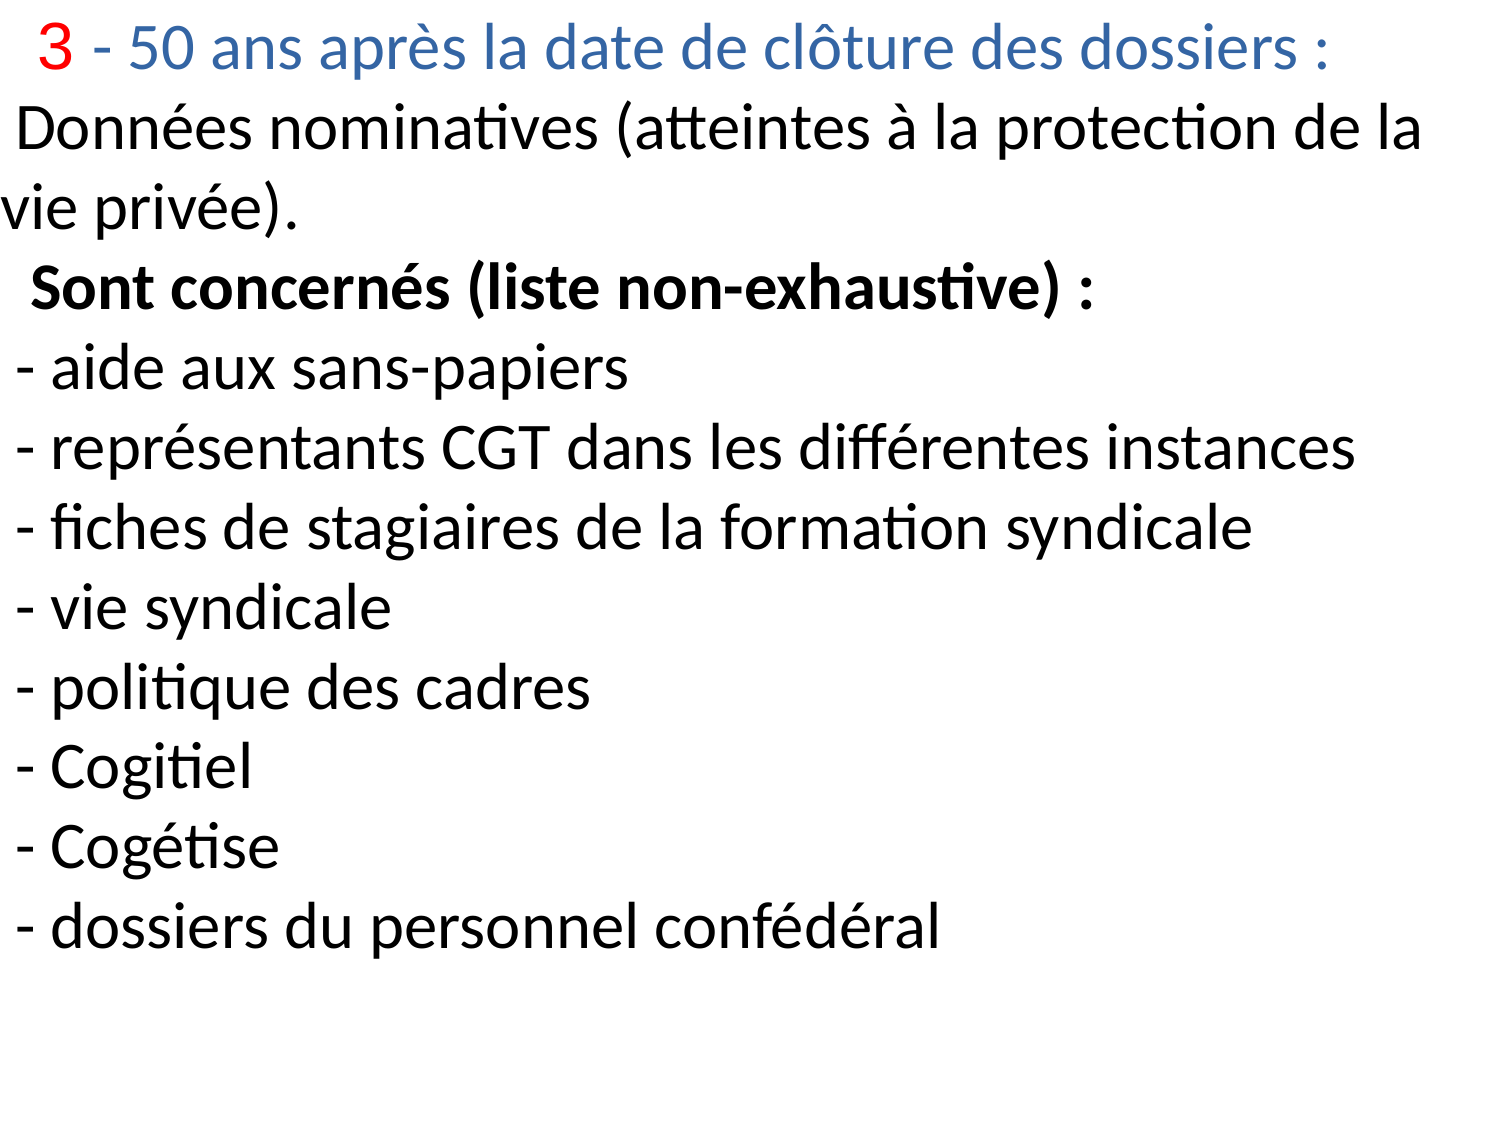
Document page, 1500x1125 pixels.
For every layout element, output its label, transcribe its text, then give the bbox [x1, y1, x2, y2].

subtitle 3 - 50 ans après la date de clôture des dossiers : Données nominatives (atteintes à la protection de la vie privée). Sont concernés (liste non-exhaustive) : - aide aux sans-papiers - représentants CGT dans les différentes instances - fiches de stagiaires de la formation syndicale - vie syndicale - politique des cadres - Cogitiel - Cogétise - dossiers du personnel confédéral [0, 0, 1500, 1125]
